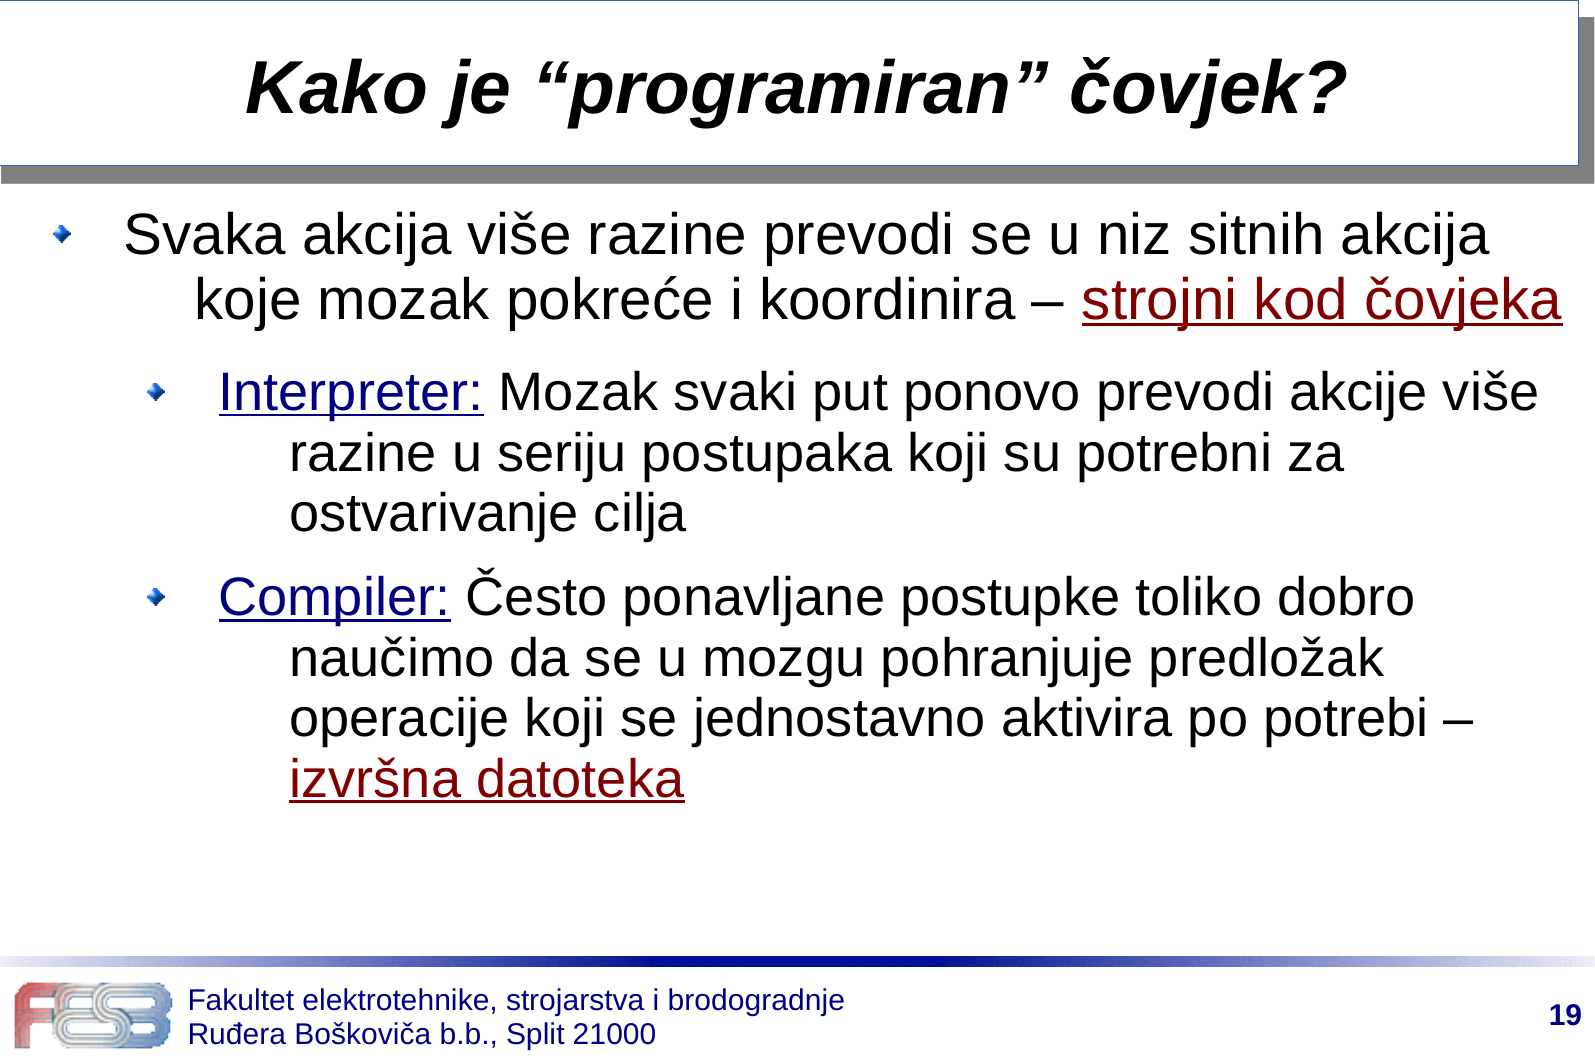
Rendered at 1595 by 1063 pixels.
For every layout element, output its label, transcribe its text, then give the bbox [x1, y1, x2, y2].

list Svaka akcija više razine prevodi se u niz sitnih akcija koje mozak pokreće i koordinira – strojni kod čovjeka Interpreter: Mozak svaki put ponovo prevodi akcije više razine u seriju postupaka koji su potrebni za ostvarivanje cilja Compiler: Često ponavljane postupke toliko dobro naučimo da se u mozgu pohranjuje predložak operacije koji se jednostavno aktivira po potrebi – izvršna datoteka [29, 201, 1565, 944]
picture [0, 956, 1595, 967]
title Kako je “programiran” čovjek? [0, 0, 1595, 175]
picture [9, 975, 177, 1059]
